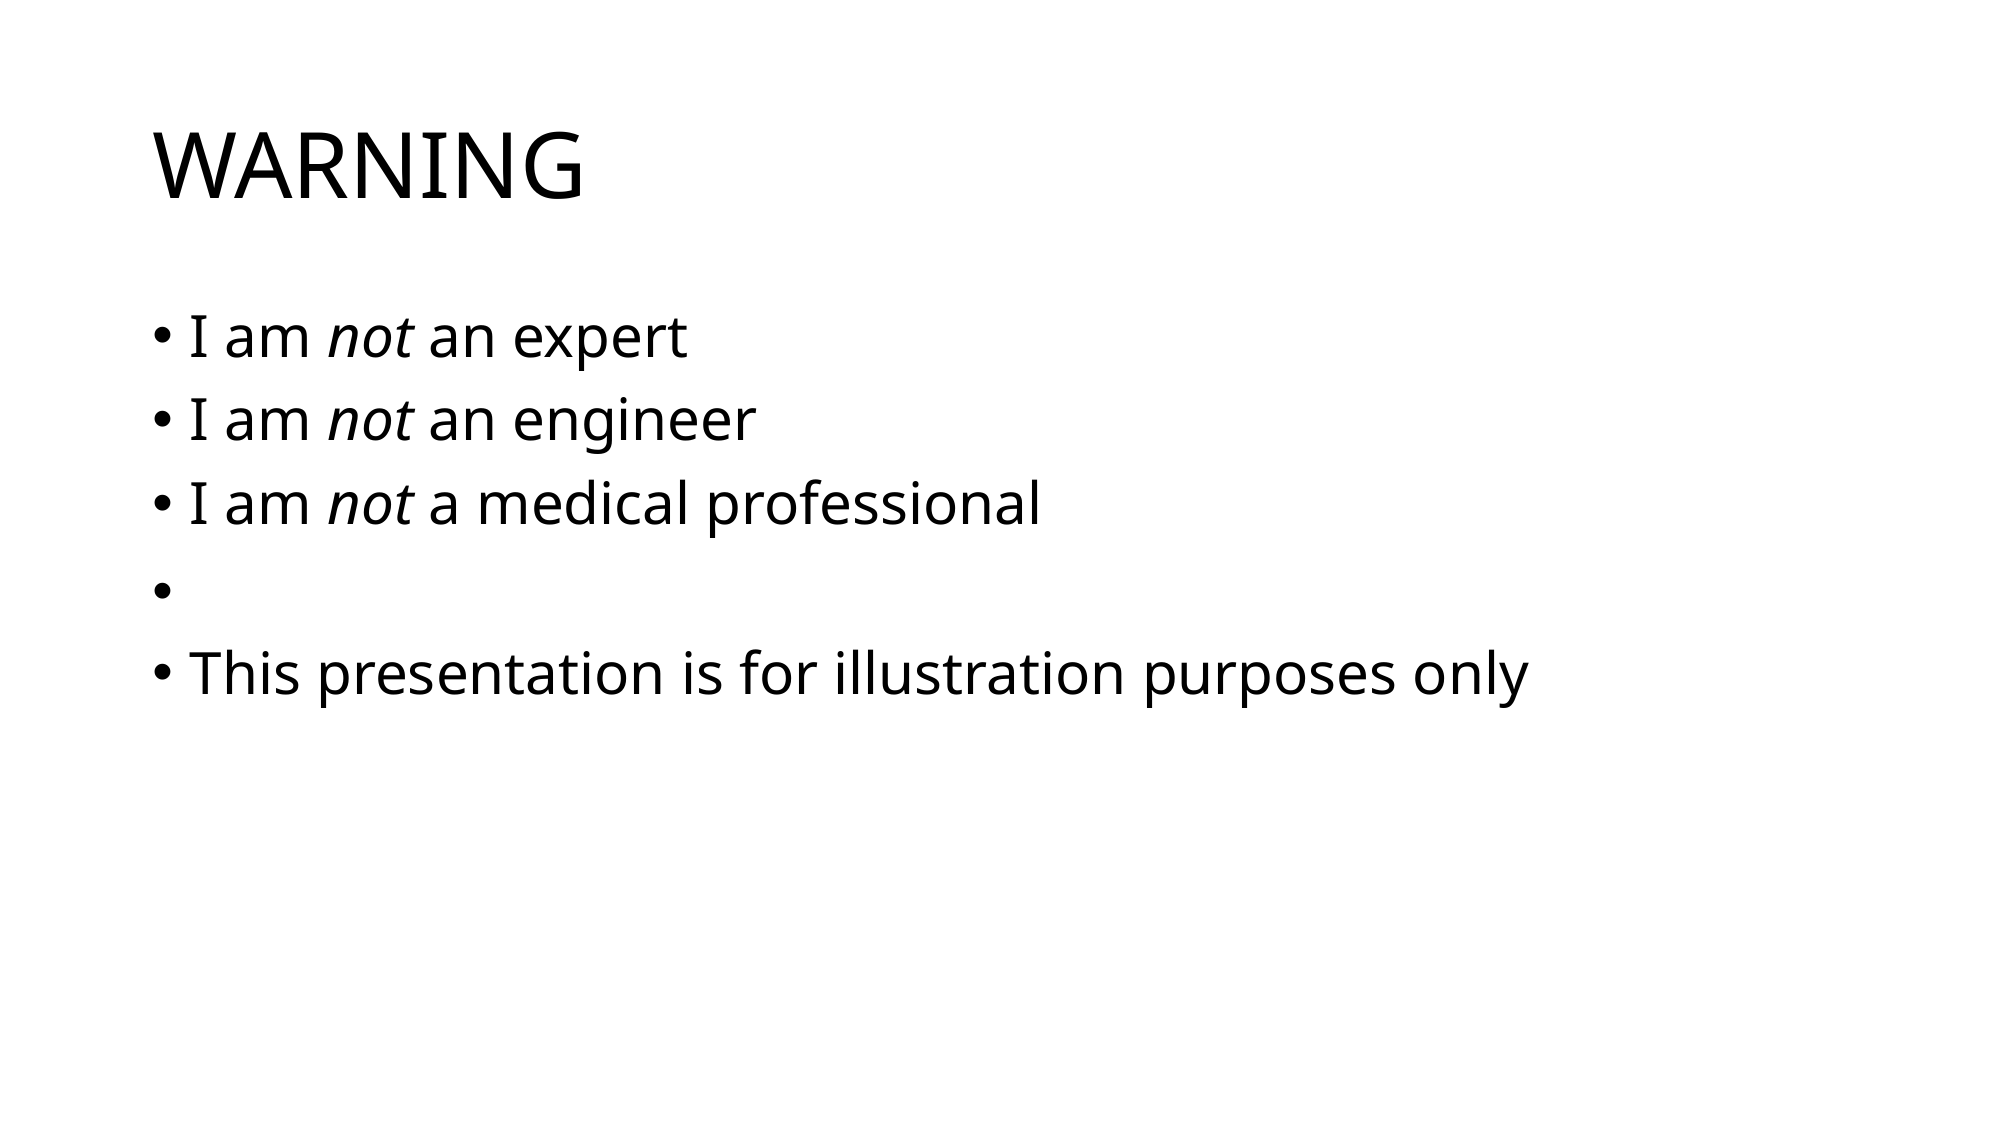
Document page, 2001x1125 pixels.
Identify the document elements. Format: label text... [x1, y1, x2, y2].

title WARNING [137, 59, 1863, 278]
list I am not an expert I am not an engineer I am not a medical professional This presentation is for illustration purposes only [137, 299, 1863, 1014]
